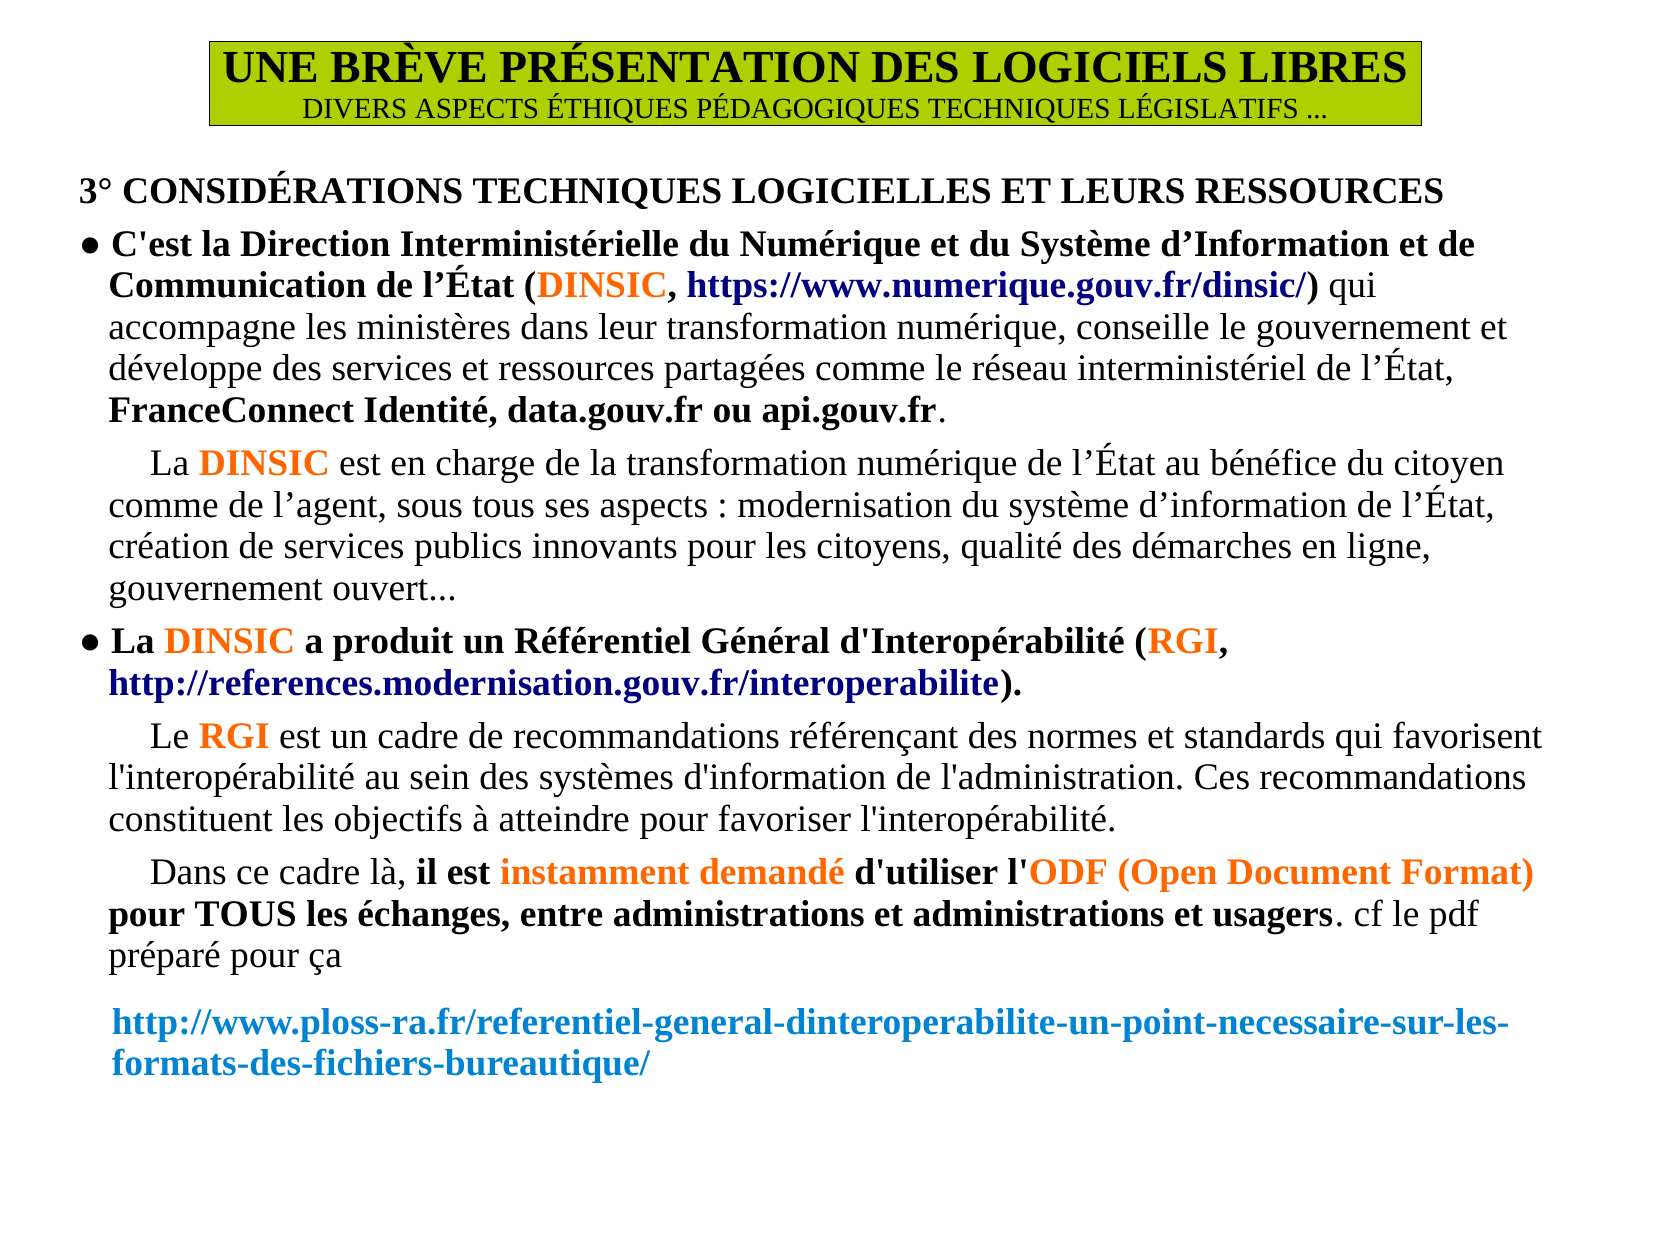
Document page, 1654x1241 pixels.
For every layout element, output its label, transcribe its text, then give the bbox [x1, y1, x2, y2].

text_box 3° CONSIDÉRATIONS TECHNIQUES LOGICIELLES ET LEURS RESSOURCES ● C'est la Direction Interministérielle du Numérique et du Système d’Information et de Communication de l’État (DINSIC, https://www.numerique.gouv.fr/dinsic/) qui accompagne les ministères dans leur transformation numérique, conseille le gouvernement et développe des services et ressources partagées comme le réseau interministériel de l’État, FranceConnect Identité, data.gouv.fr ou api.gouv.fr. La DINSIC est en charge de la transformation numérique de l’État au bénéfice du citoyen comme de l’agent, sous tous ses aspects : modernisation du système d’information de l’État, création de services publics innovants pour les citoyens, qualité des démarches en ligne, gouvernement ouvert... ● La DINSIC a produit un Référentiel Général d'Interopérabilité (RGI, http://references.modernisation.gouv.fr/interoperabilite). Le RGI est un cadre de recommandations référençant des normes et standards qui favorisent l'interopérabilité au sein des systèmes d'information de l'administration. Ces recommandations constituent les objectifs à atteindre pour favoriser l'interopérabilité. Dans ce cadre là, il est instamment demandé d'utiliser l'ODF (Open Document Format) pour TOUS les échanges, entre administrations et administrations et usagers. cf le pdf préparé pour ça [78, 169, 1567, 981]
text_box http://www.ploss-ra.fr/referentiel-general-dinteroperabilite-un-point-necessaire-sur-les-formats-des-fichiers-bureautique/ [97, 993, 1537, 1092]
text_box UNE BRÈVE PRÉSENTATION DES LOGICIELS LIBRES DIVERS ASPECTS ÉTHIQUES PÉDAGOGIQUES TECHNIQUES LÉGISLATIFS ... [209, 41, 1422, 126]
